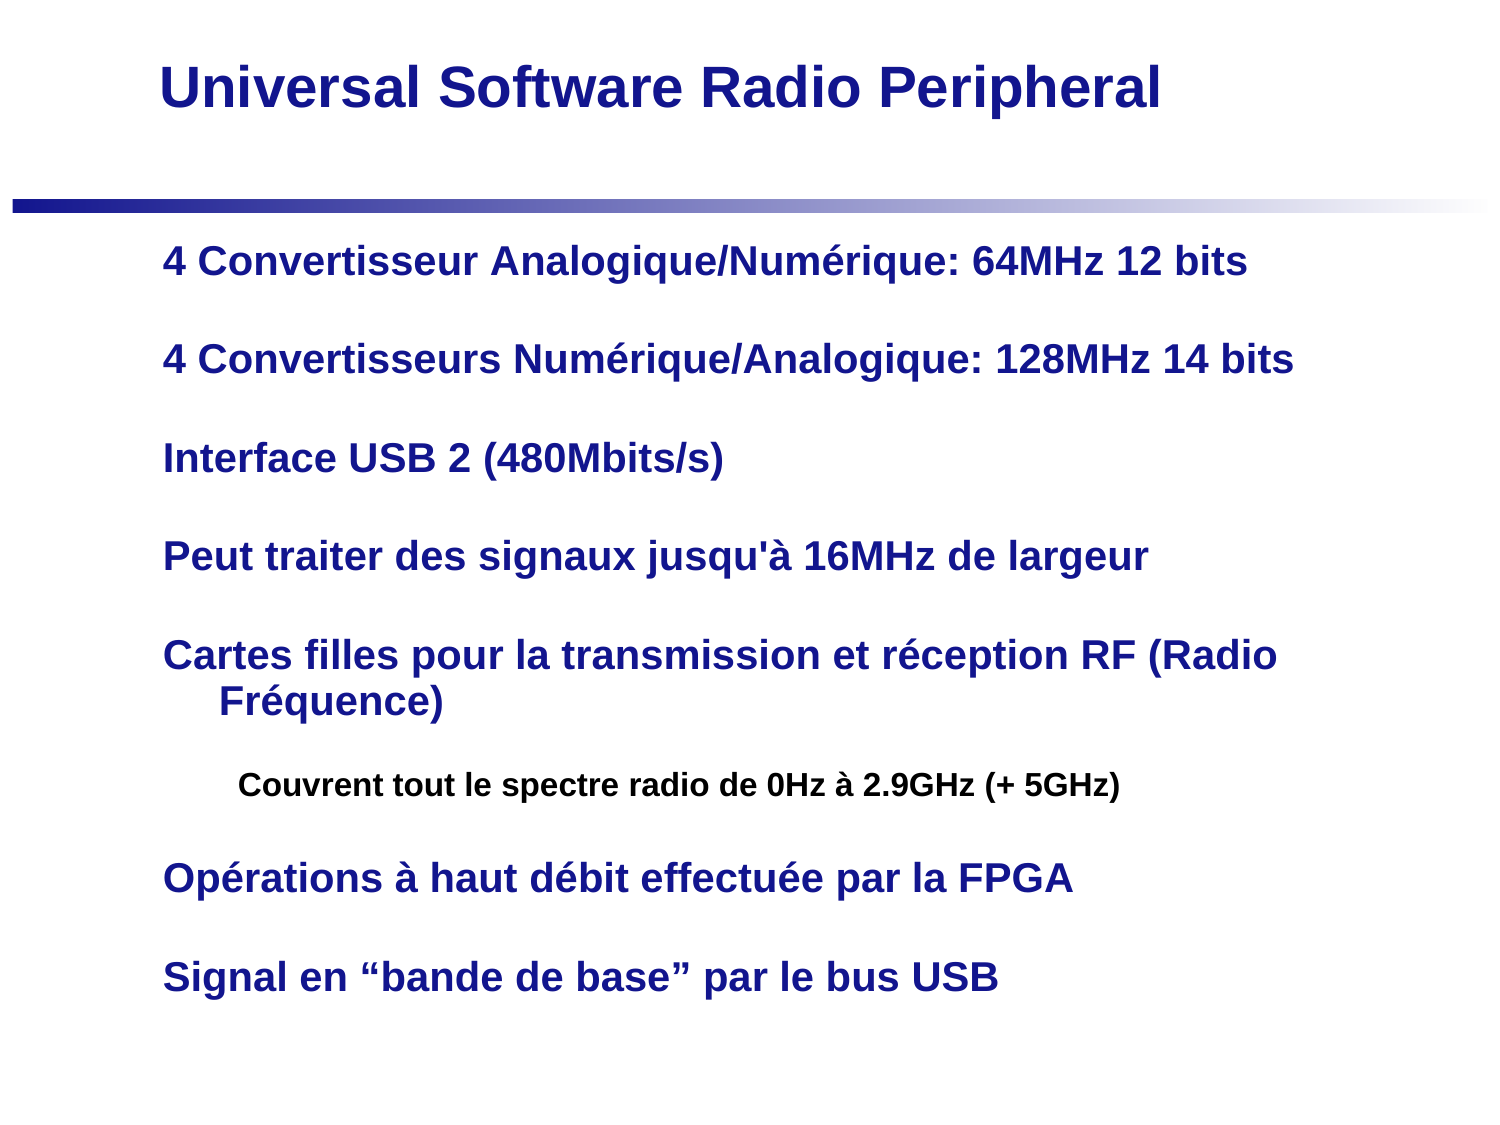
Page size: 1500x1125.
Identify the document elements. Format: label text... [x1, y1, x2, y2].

list 4 Convertisseur Analogique/Numérique: 64MHz 12 bits 4 Convertisseurs Numérique/Analogique: 128MHz 14 bits Interface USB 2 (480Mbits/s) Peut traiter des signaux jusqu'à 16MHz de largeur Cartes filles pour la transmission et réception RF (Radio Fréquence) Couvrent tout le spectre radio de 0Hz à 2.9GHz (+ 5GHz) Opérations à haut débit effectuée par la FPGA Signal en “bande de base” par le bus USB [162, 237, 1388, 1063]
title Universal Software Radio Peripheral [159, 7, 1385, 168]
